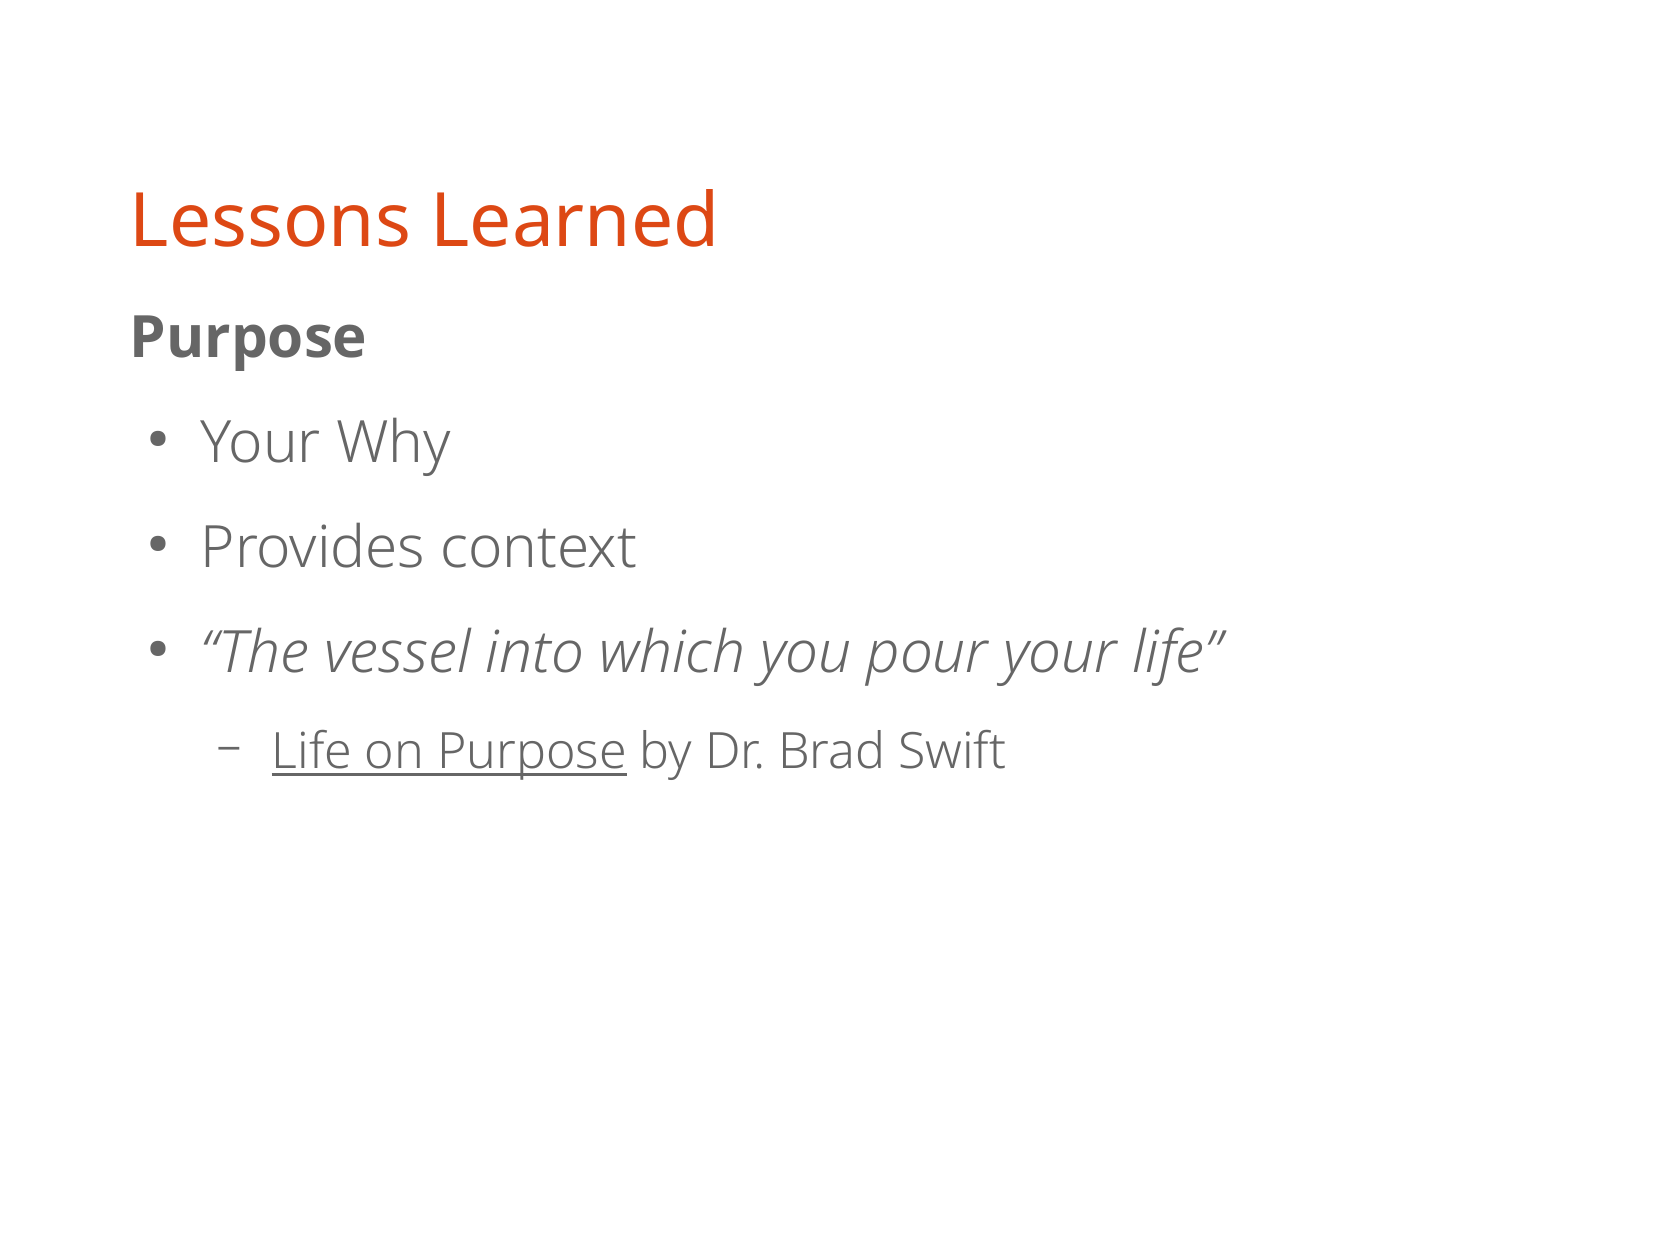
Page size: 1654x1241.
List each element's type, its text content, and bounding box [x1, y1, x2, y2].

title Lessons Learned [129, 153, 1518, 281]
list Purpose Your Why Provides context “The vessel into which you pour your life” Life on Purpose by Dr. Brad Swift [129, 295, 1518, 1010]
